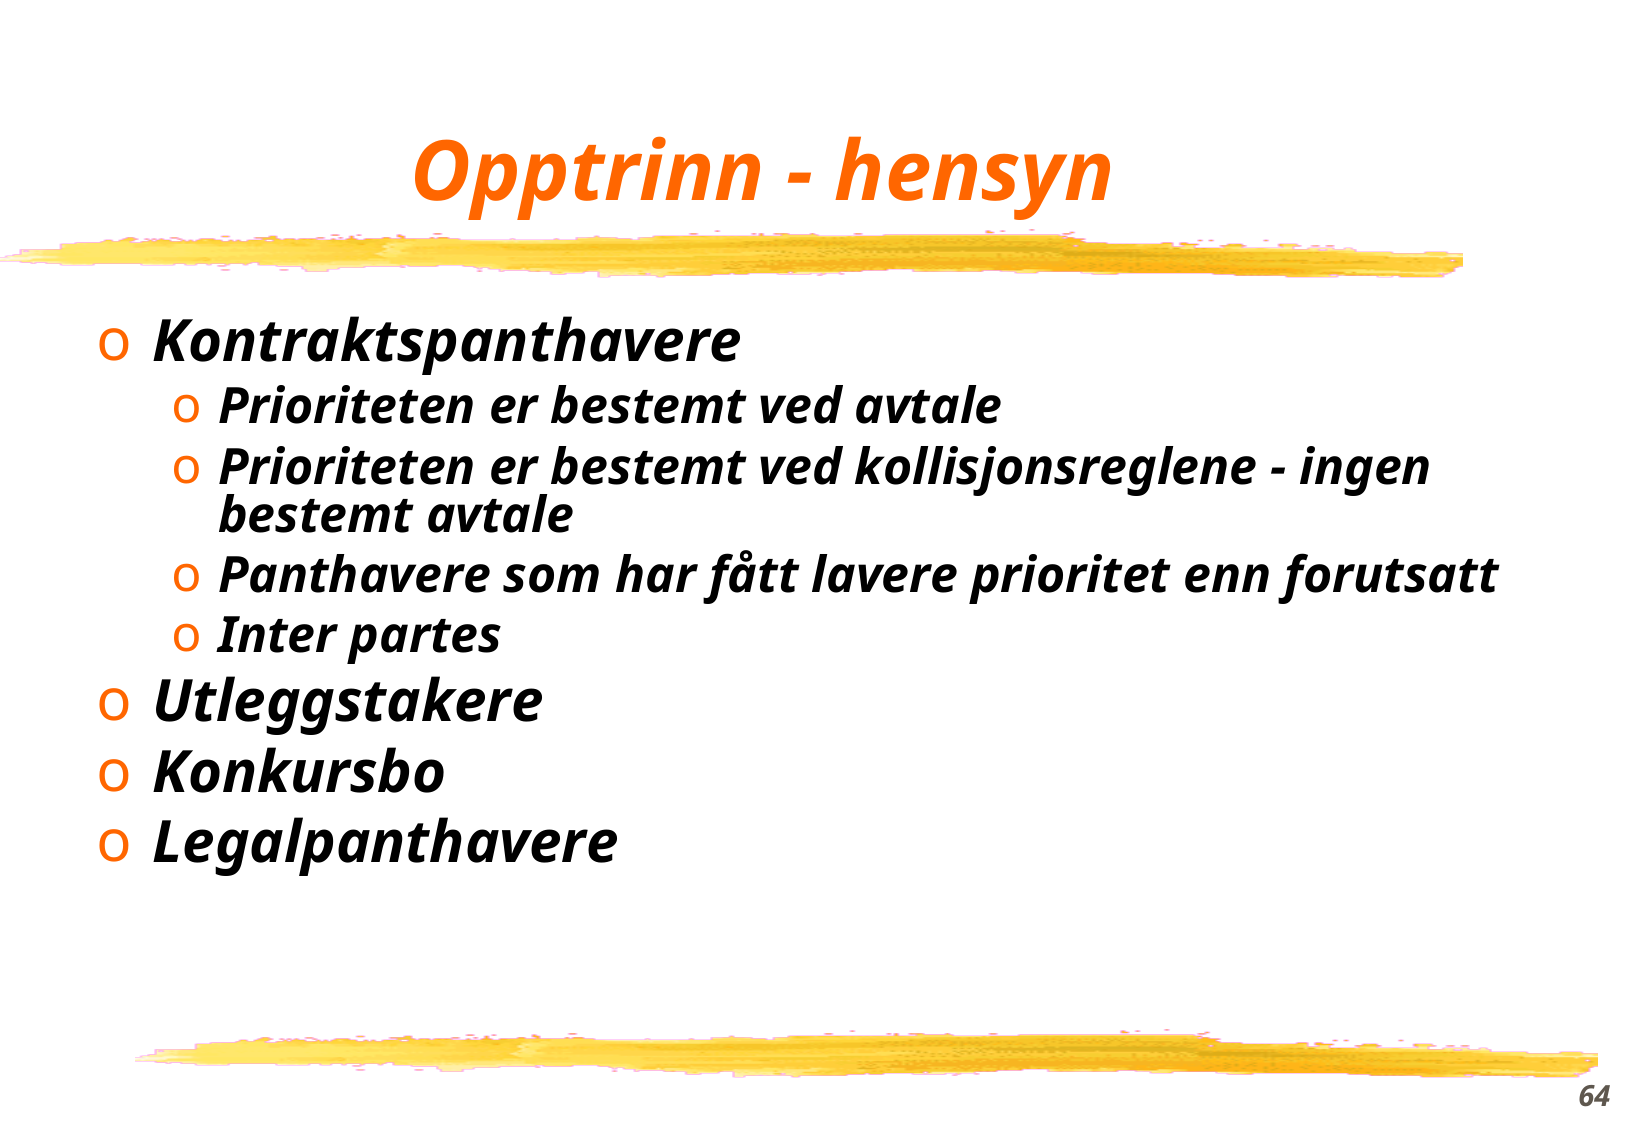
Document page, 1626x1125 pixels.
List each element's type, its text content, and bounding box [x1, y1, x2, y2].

picture [0, 224, 1463, 288]
picture [135, 1024, 1598, 1088]
list Kontraktspanthavere Prioriteten er bestemt ved avtale Prioriteten er bestemt ved kollisjonsreglene - ingen bestemt avtale Panthavere som har fått lavere prioritet enn forutsatt Inter partes Utleggstakere Konkursbo Legalpanthavere [81, 309, 1535, 1001]
text_box <number> [1516, 1050, 1626, 1125]
title Opptrinn - hensyn [72, 37, 1454, 225]
